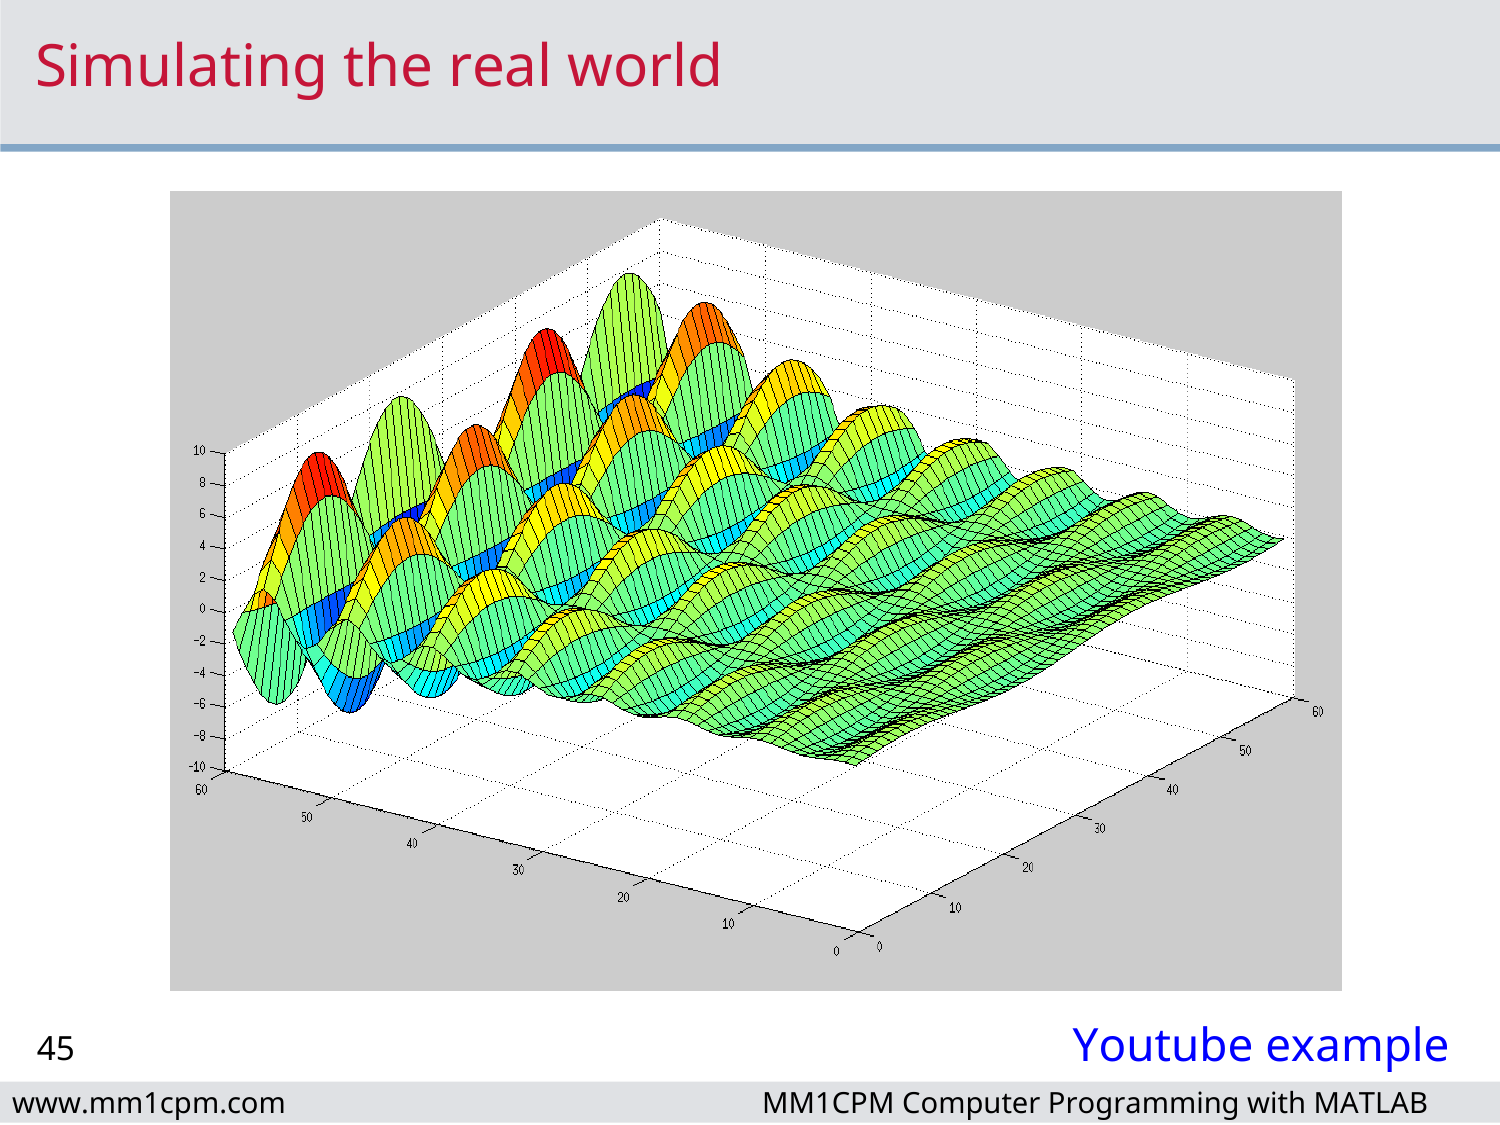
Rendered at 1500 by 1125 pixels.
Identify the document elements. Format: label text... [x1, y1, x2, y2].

text_box <number> [22, 1019, 237, 1090]
title Simulating the real world [20, 11, 1258, 117]
picture [170, 191, 1342, 991]
text_box Youtube example [1056, 1012, 1486, 1066]
